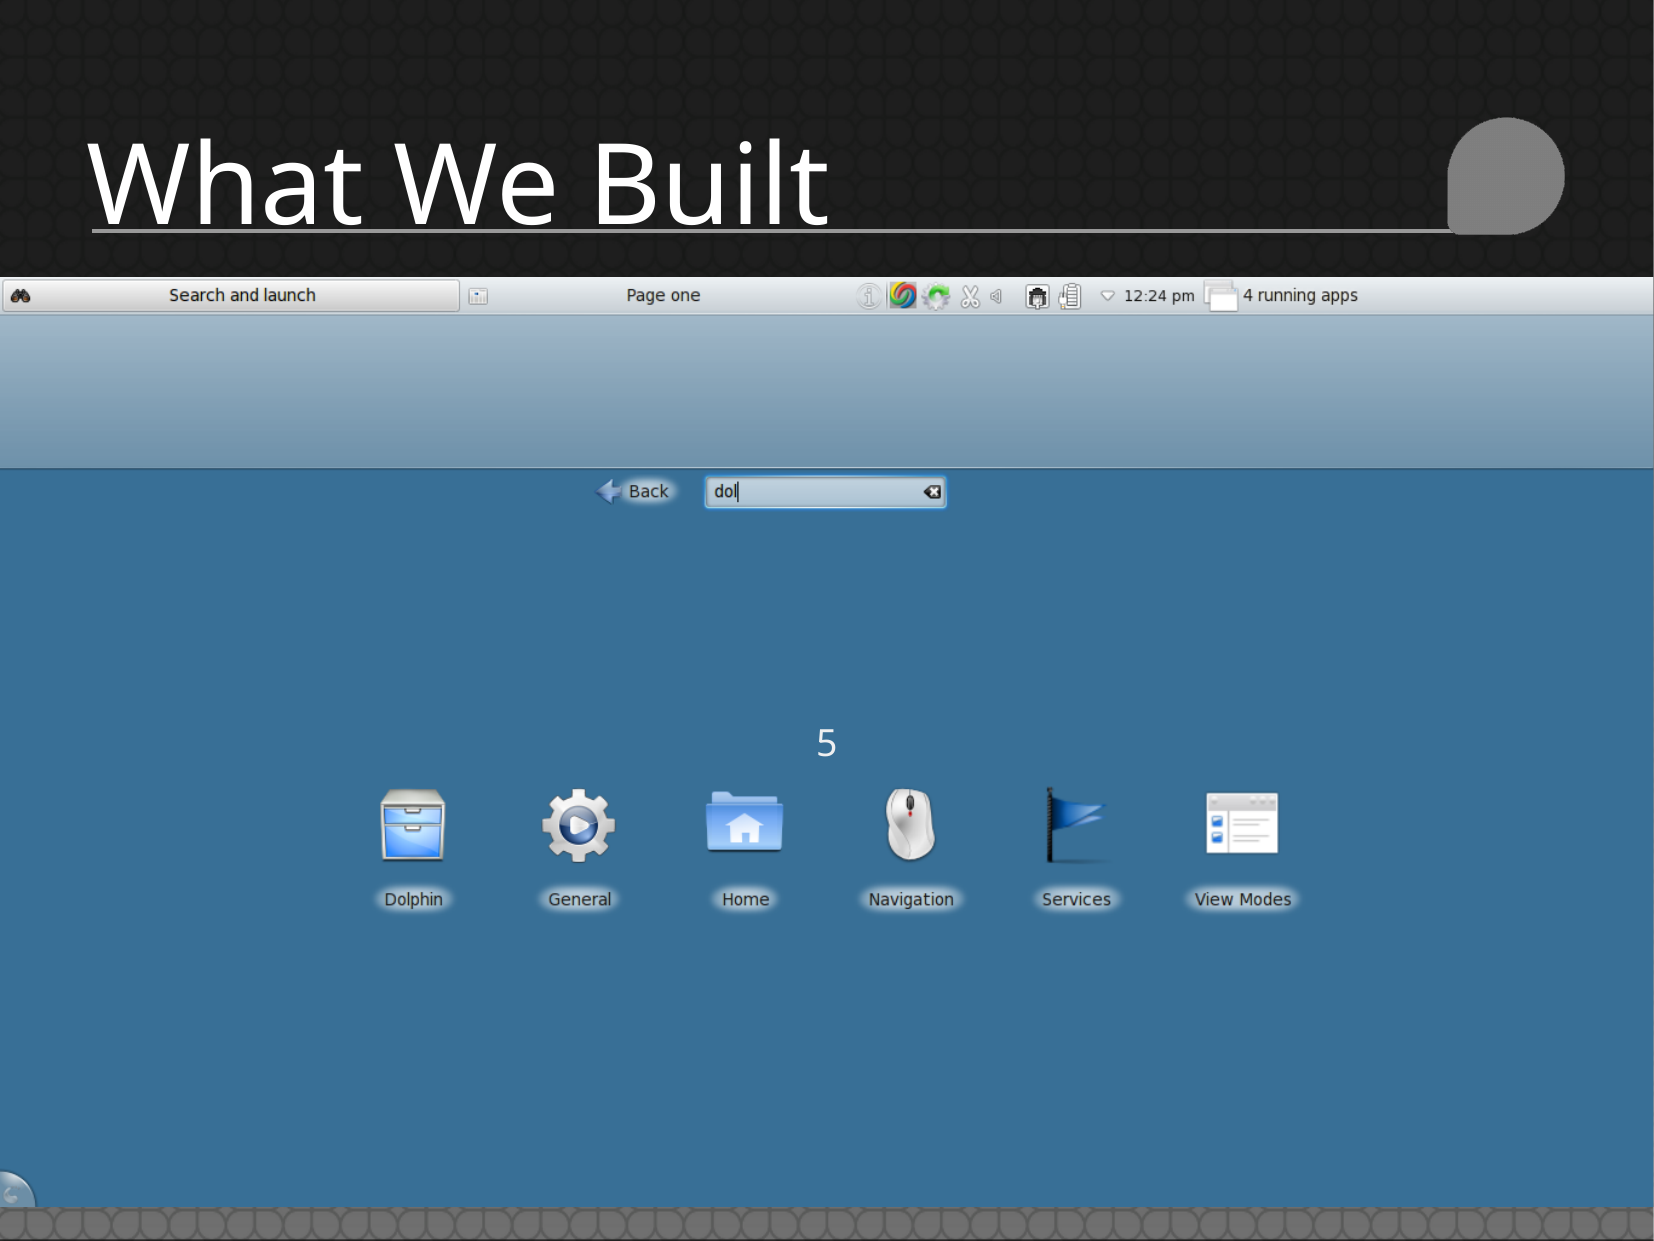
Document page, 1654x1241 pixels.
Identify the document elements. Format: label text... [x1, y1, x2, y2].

title What We Built [86, 112, 1576, 249]
picture [0, 0, 1654, 1241]
